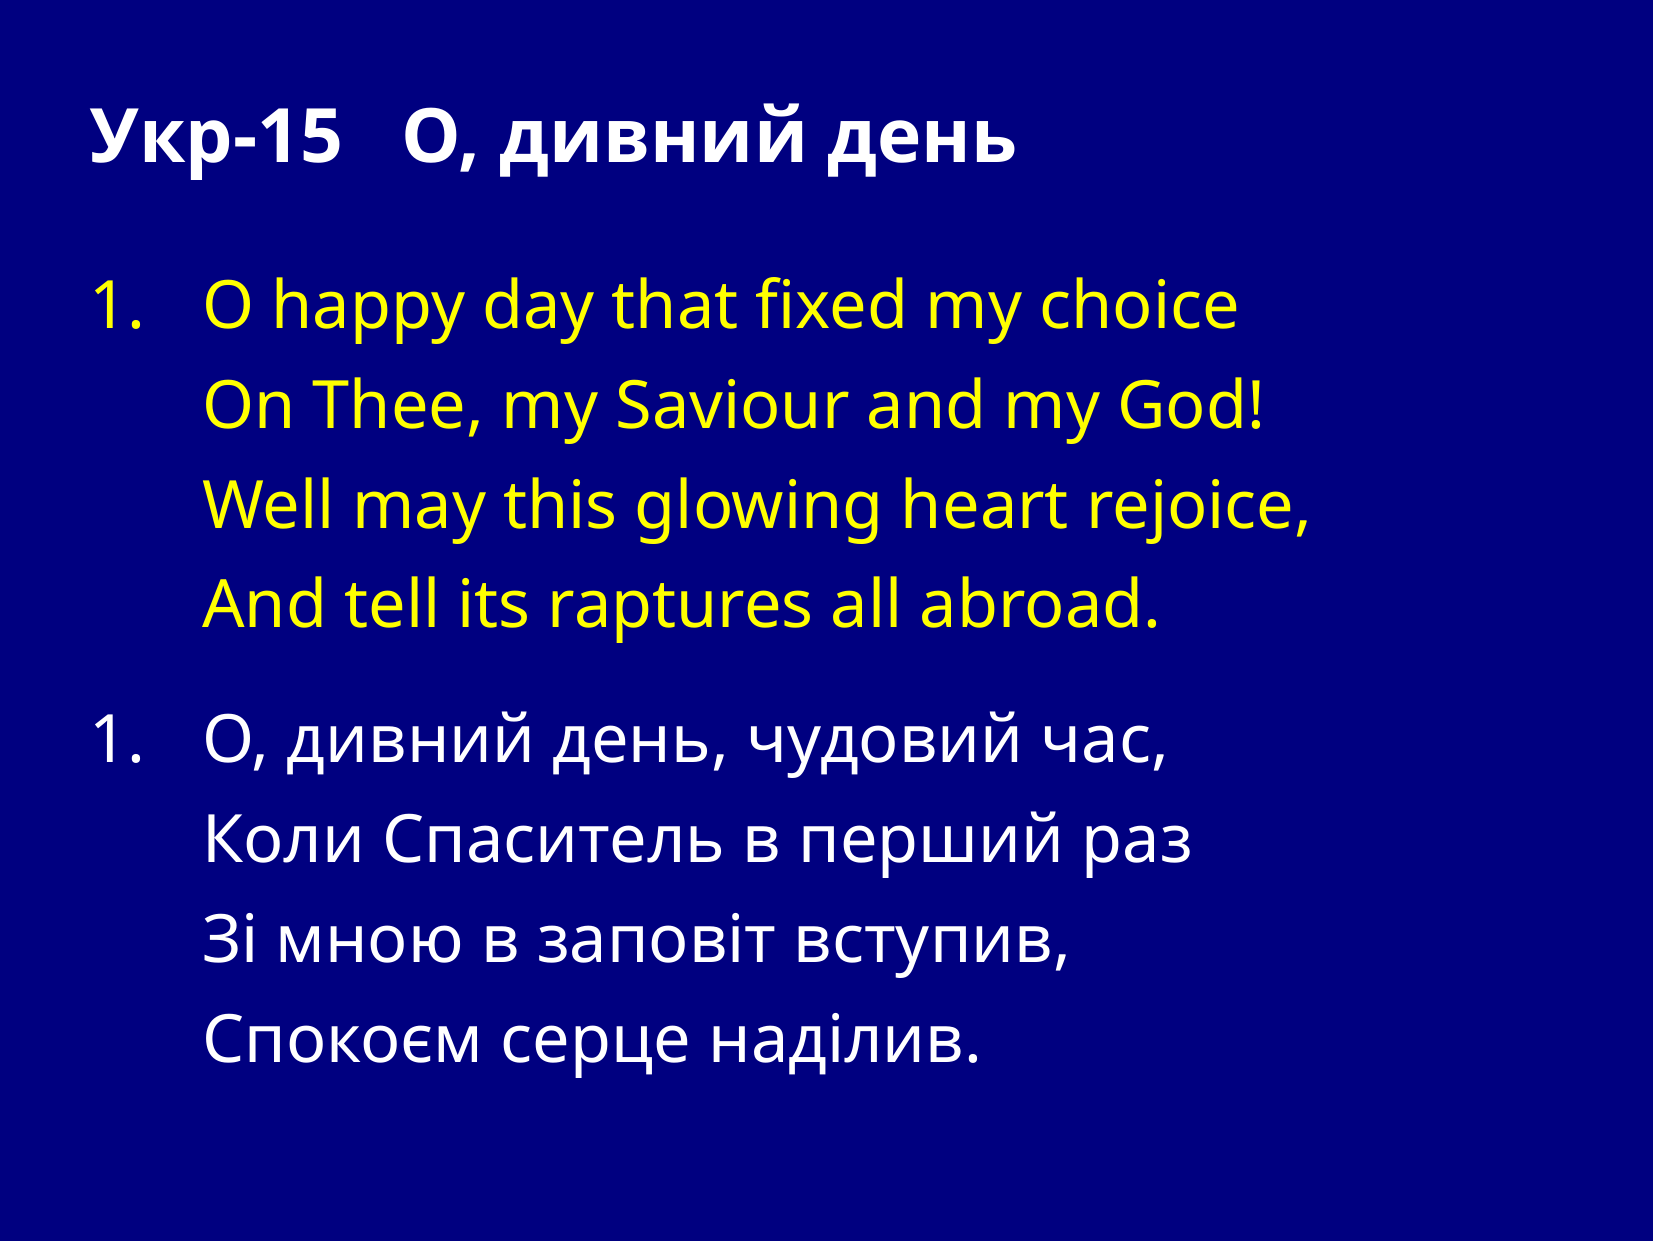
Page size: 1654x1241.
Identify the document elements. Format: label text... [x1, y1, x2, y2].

text_box 1. O happy day that fixed my choice On Thee, my Saviour and my God! Well may this glowing heart rejoice, And tell its raptures all abroad. [75, 188, 1576, 638]
text_box Укр-15 О, дивний день [75, 75, 1576, 188]
text_box 1. О, дивний день, чудовий час, Коли Спаситель в перший раз Зі мною в заповіт вступив, Спокоєм серце наділив. [75, 675, 1576, 1163]
